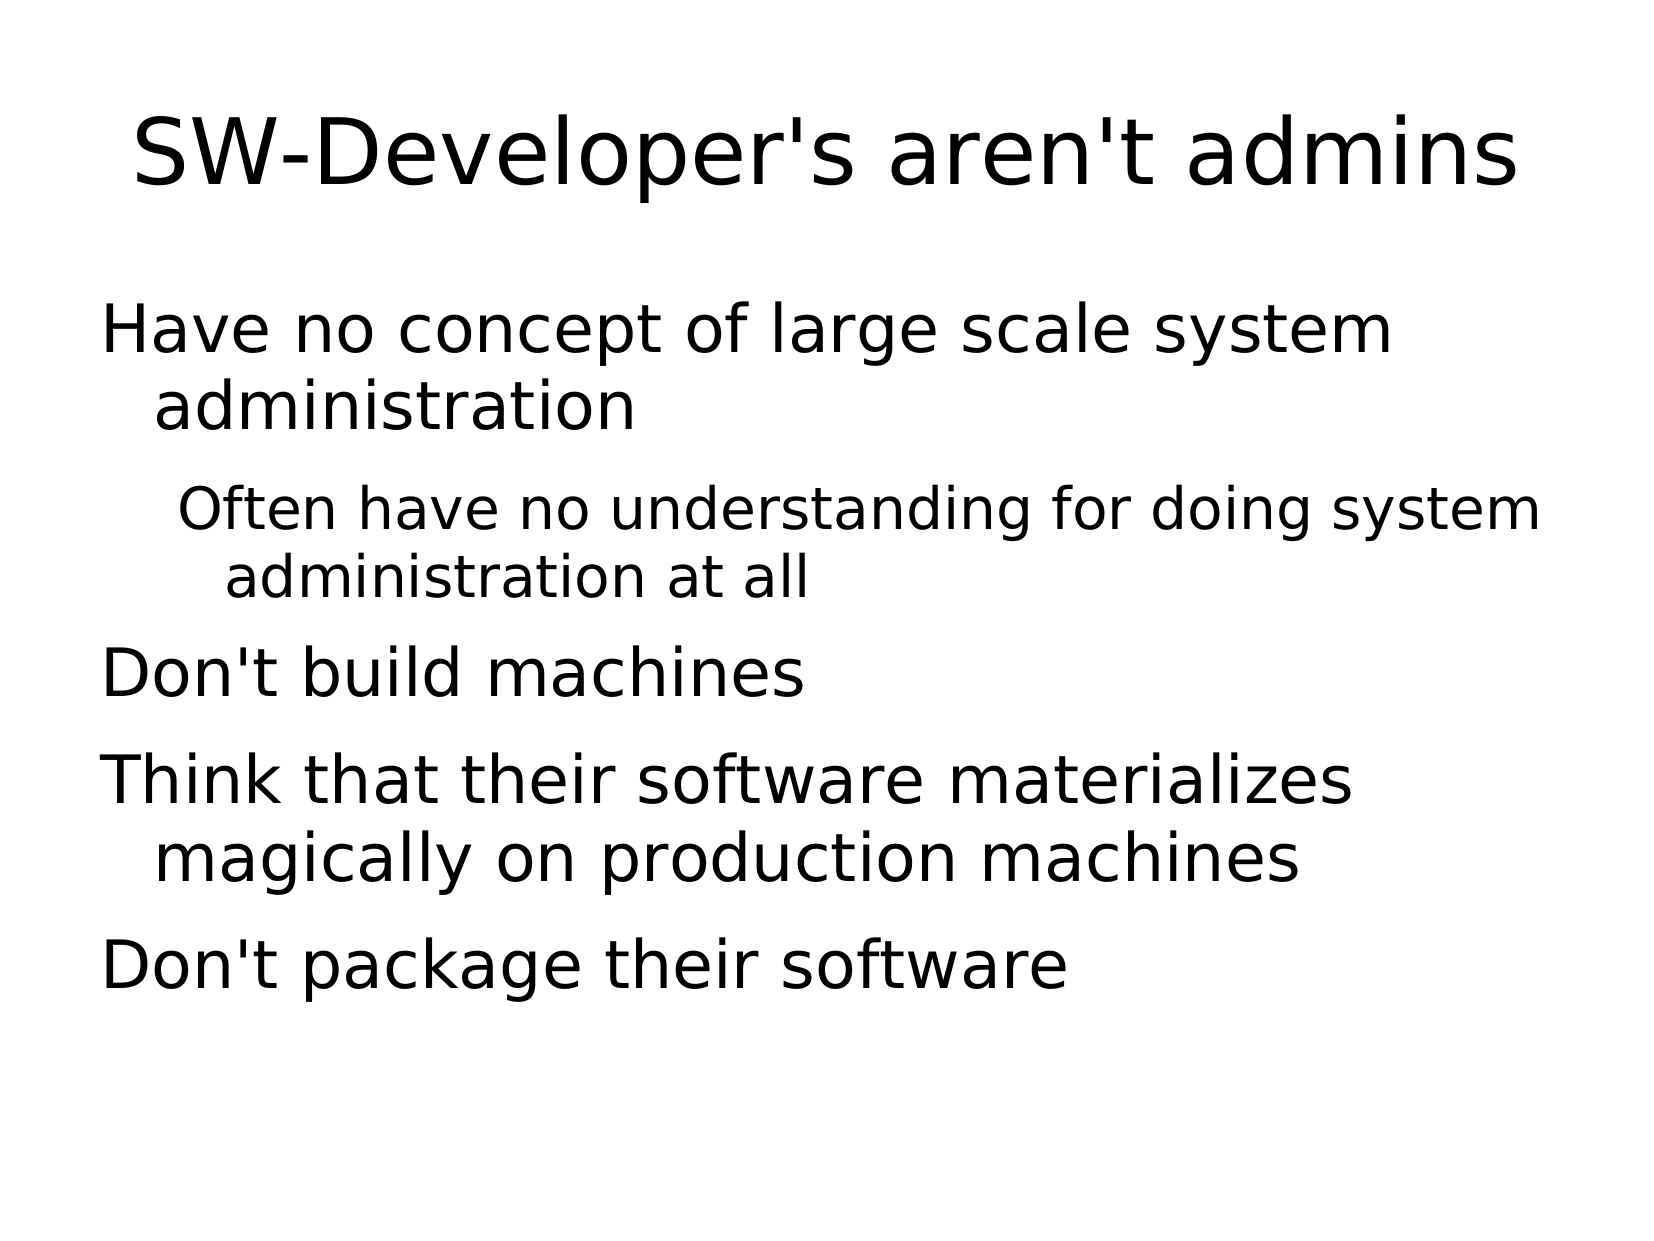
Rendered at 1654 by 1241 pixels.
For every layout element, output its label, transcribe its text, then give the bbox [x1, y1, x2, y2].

title SW-Developer's aren't admins [82, 56, 1571, 250]
list Have no concept of large scale system administration Often have no understanding for doing system administration at all Don't build machines Think that their software materializes magically on production machines Don't package their software [82, 290, 1571, 1094]
